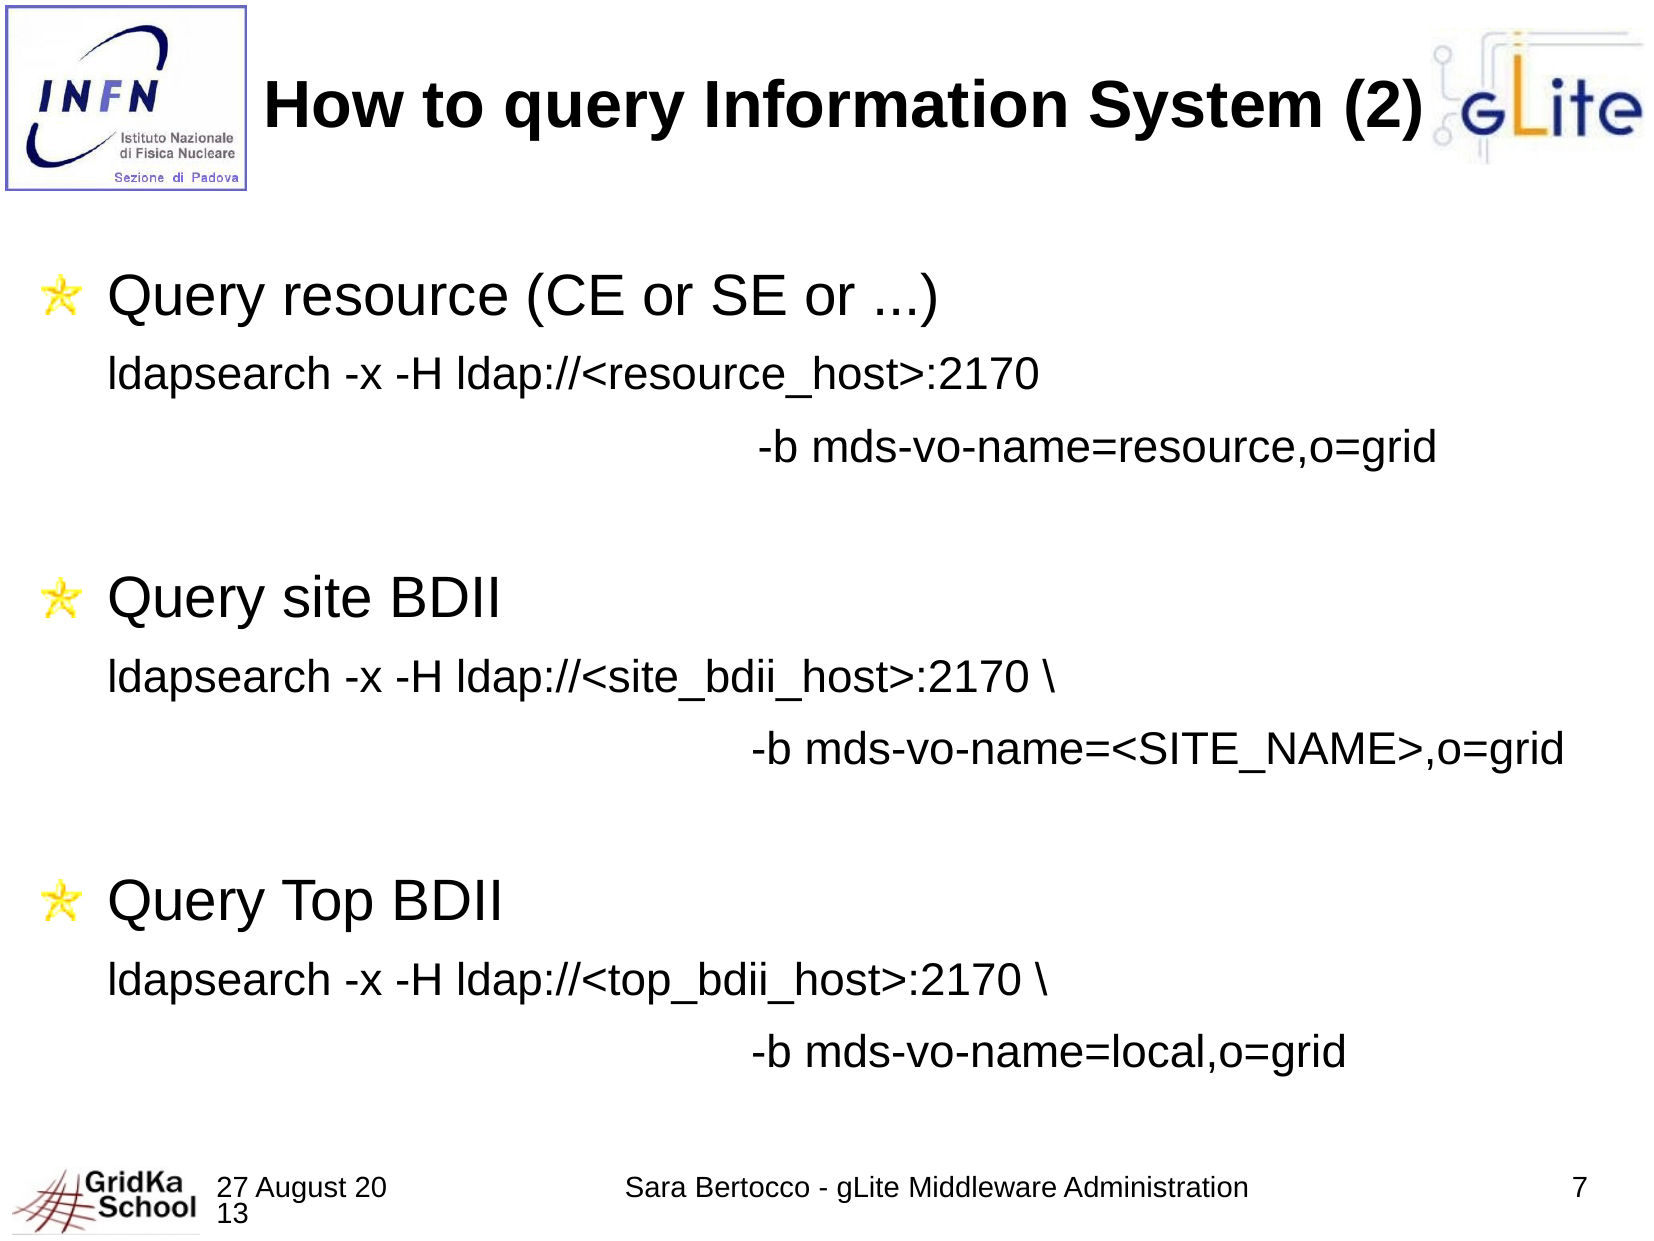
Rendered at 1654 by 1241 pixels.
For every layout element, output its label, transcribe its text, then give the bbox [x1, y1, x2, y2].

picture [1430, 28, 1645, 165]
picture [12, 1166, 200, 1235]
picture [5, 5, 247, 191]
text_box Query resource (CE or SE or ...) ldapsearch -x -H ldap://<resource_host>:2170 -b mds-vo-name=resource,o=grid Query site BDII ldapsearch -x -H ldap://<site_bdii_host>:2170 \ -b mds-vo-name=<SITE_NAME>,o=grid Query Top BDII ldapsearch -x -H ldap://<top_bdii_host>:2170 \ -b mds-vo-name=local,o=grid [26, 254, 1616, 1088]
title How to query Information System (2) [247, 25, 1645, 183]
